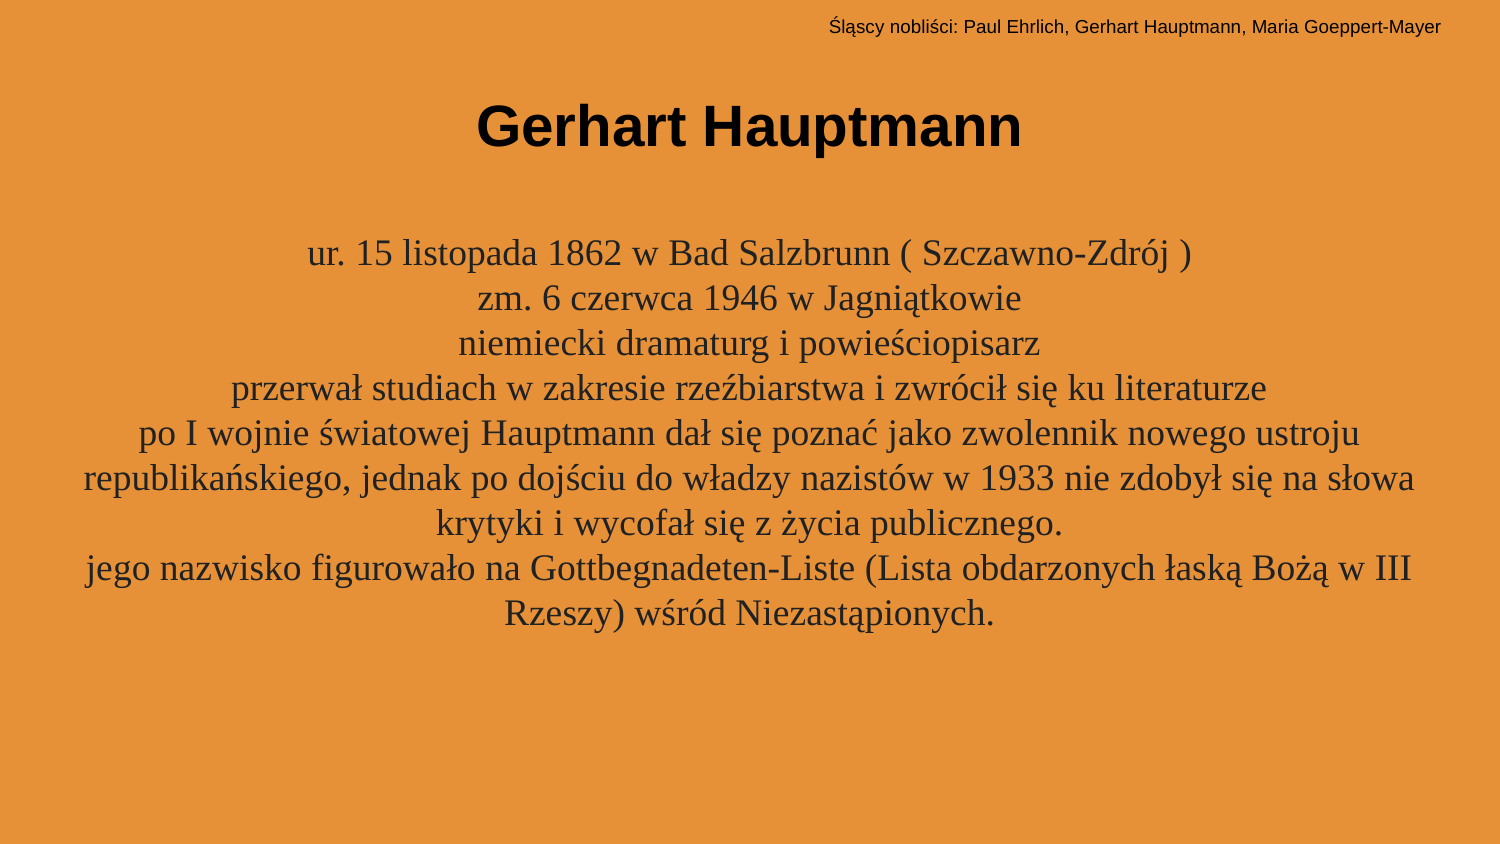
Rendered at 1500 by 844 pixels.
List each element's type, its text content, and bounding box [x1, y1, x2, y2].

title Gerhart Hauptmann ur. 15 listopada 1862 w Bad Salzbrunn ( Szczawno-Zdrój ) zm. 6 czerwca 1946 w Jagniątkowie niemiecki dramaturg i powieściopisarz przerwał studiach w zakresie rzeźbiarstwa i zwrócił się ku literaturze po I wojnie światowej Hauptmann dał się poznać jako zwolennik nowego ustroju republikańskiego, jednak po dojściu do władzy nazistów w 1933 nie zdobył się na słowa krytyki i wycofał się z życia publicznego. jego nazwisko figurowało na Gottbegnadeten-Liste (Lista obdarzonych łaską Bożą w III Rzeszy) wśród Niezastąpionych. [51, 72, 1449, 770]
